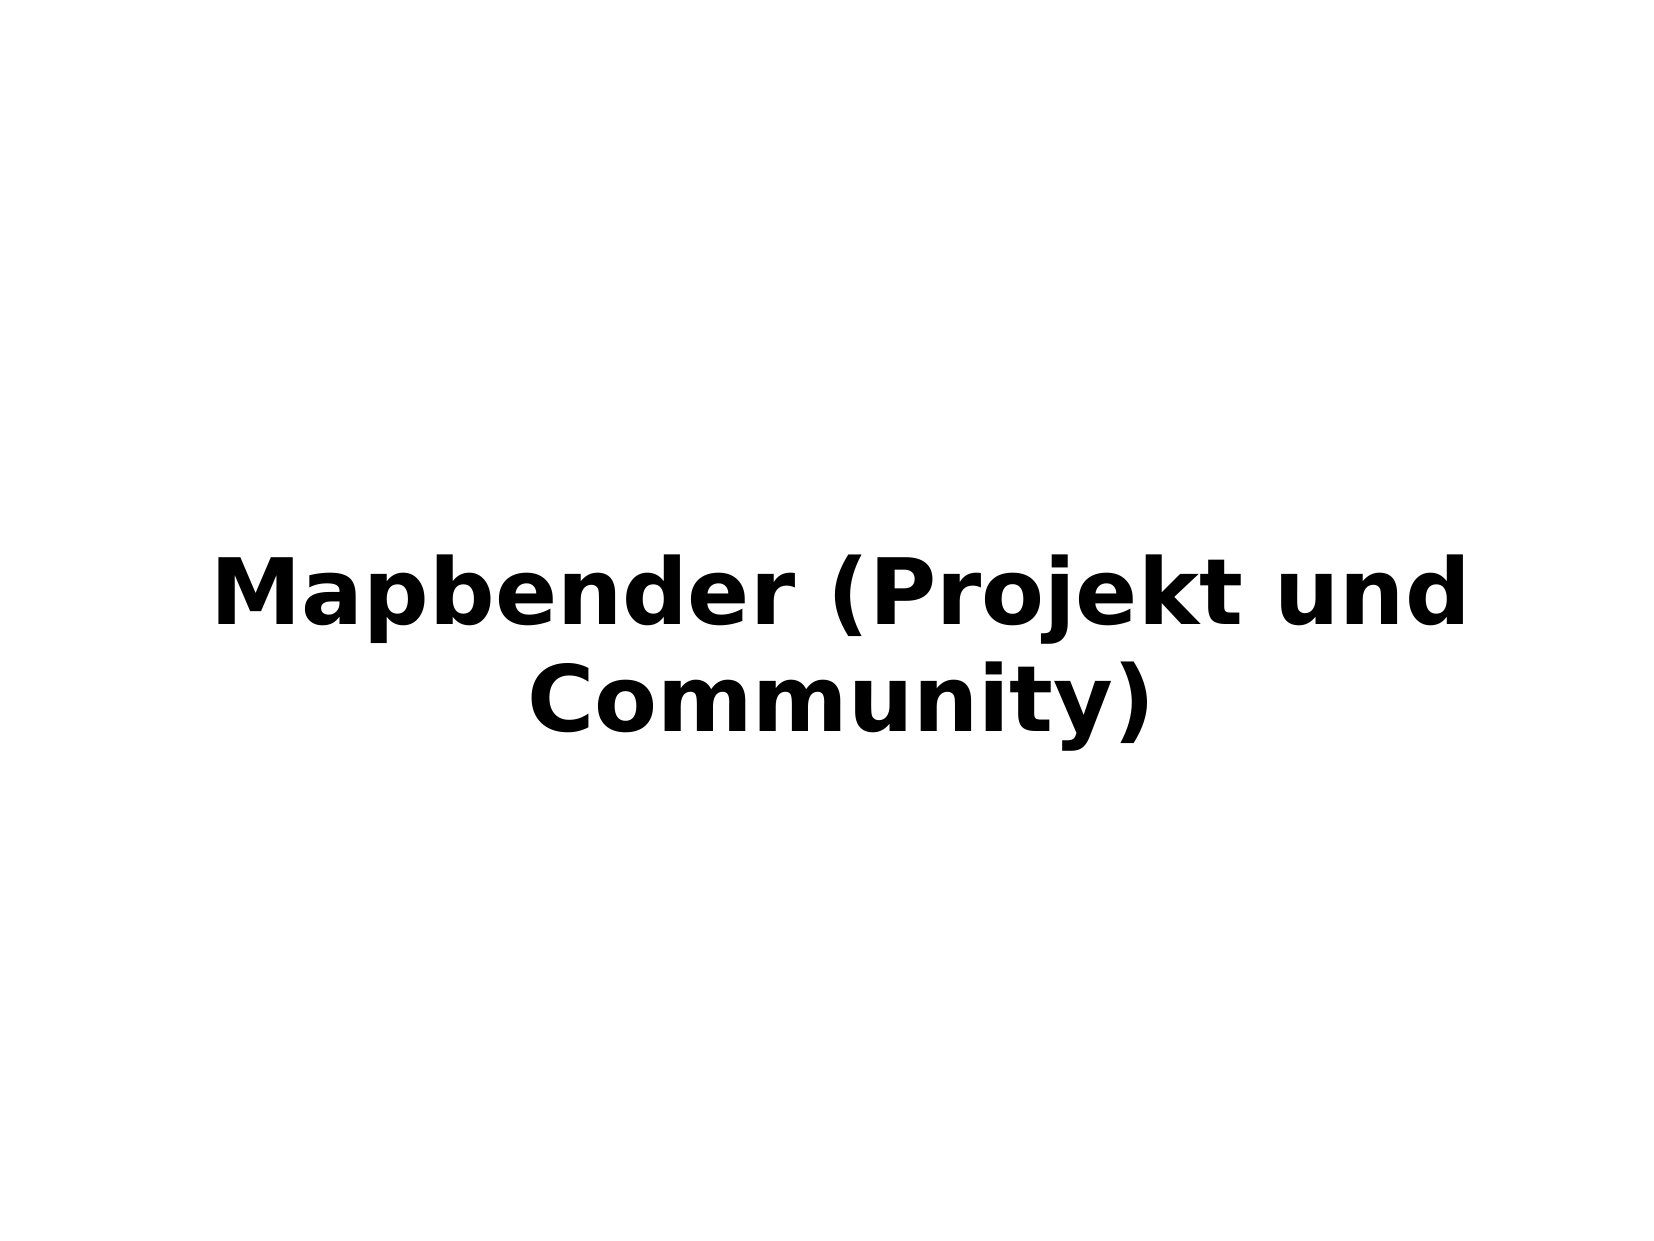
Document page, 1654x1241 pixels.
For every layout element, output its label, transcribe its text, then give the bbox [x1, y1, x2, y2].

text_box Mapbender (Projekt und Community) [147, 531, 1536, 761]
